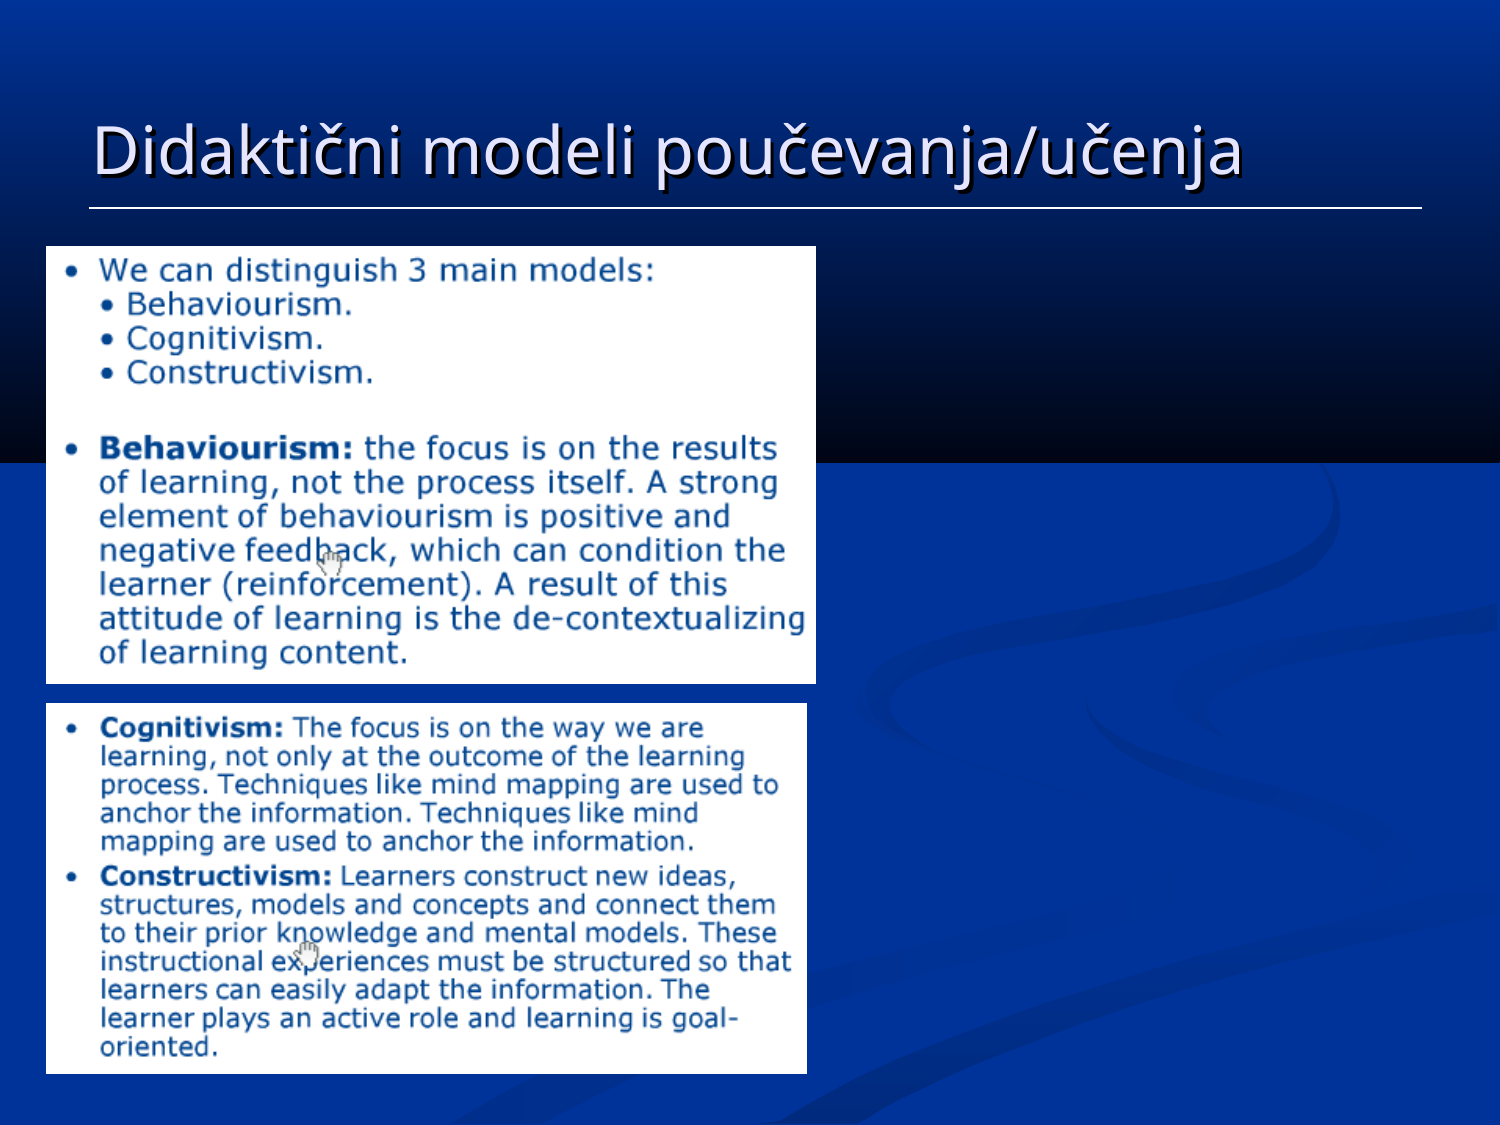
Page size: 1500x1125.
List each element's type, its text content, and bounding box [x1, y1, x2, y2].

text_box Didaktični modeli poučevanja/učenja [76, 54, 1412, 242]
picture [46, 246, 816, 684]
picture [46, 703, 807, 1074]
